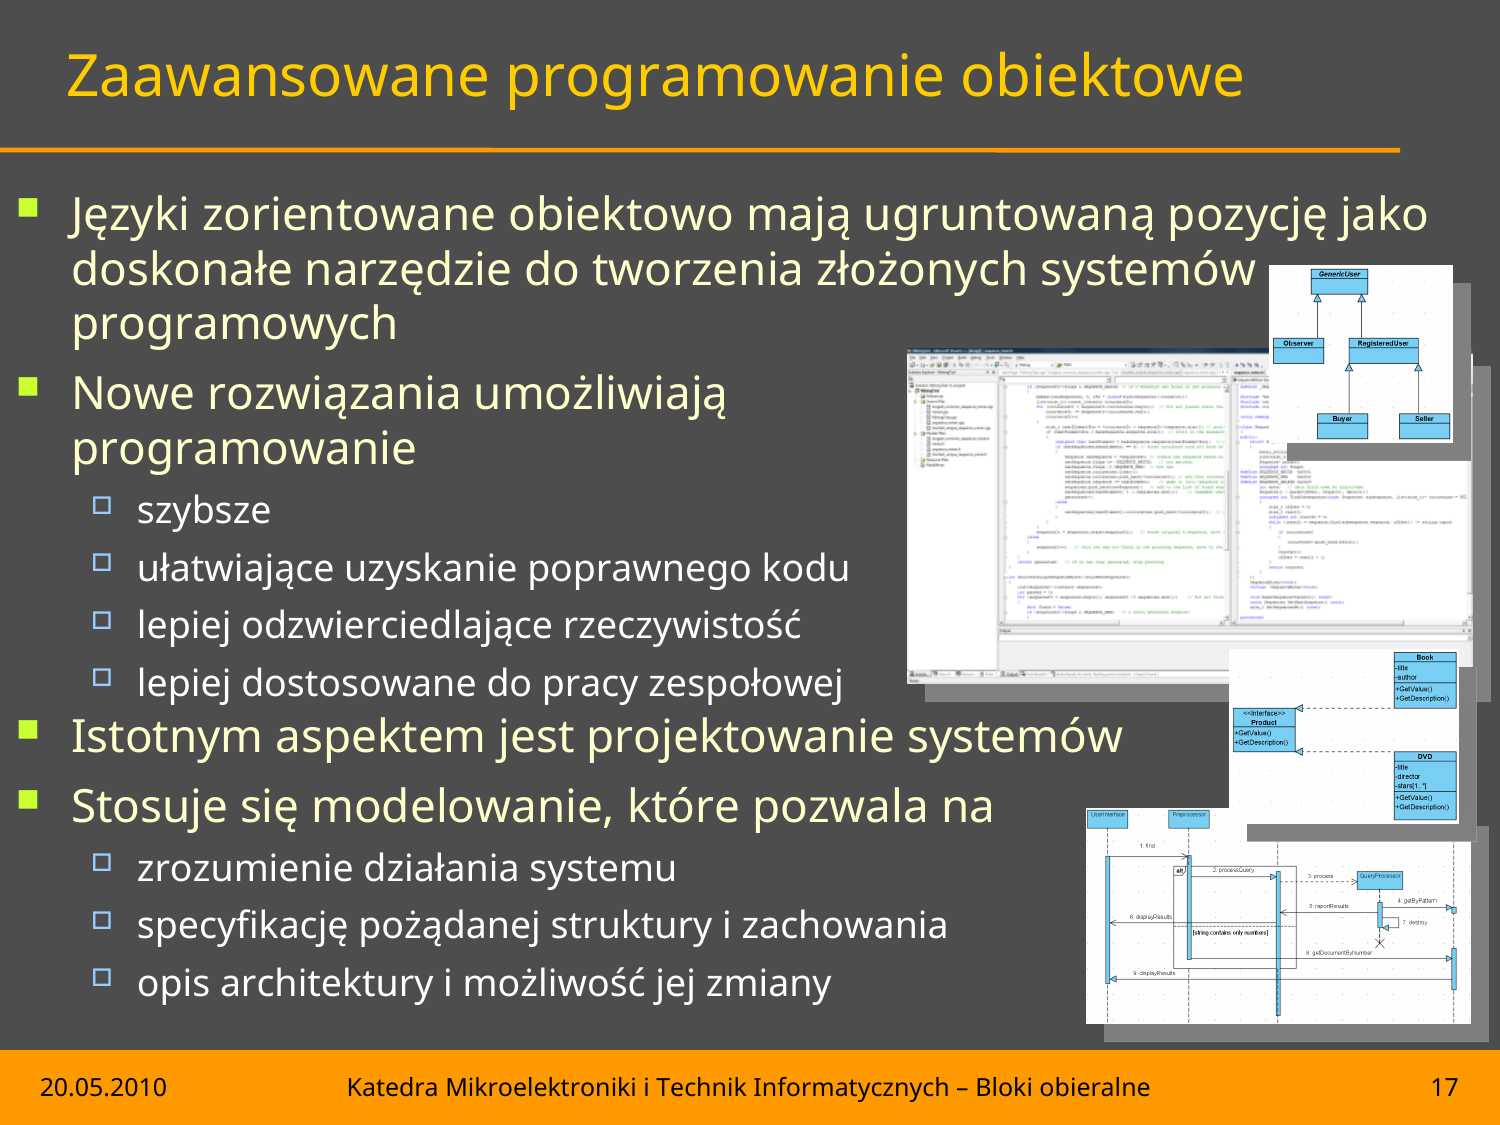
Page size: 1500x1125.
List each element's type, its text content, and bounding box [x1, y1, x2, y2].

picture [907, 265, 1473, 1024]
text_box Języki zorientowane obiektowo mają ugruntowaną pozycję jako doskonałe narzędzie do tworzenia złożonych systemów programowych Nowe rozwiązania umożliwiają programowanie szybsze ułatwiające uzyskanie poprawnego kodu lepiej odzwierciedlające rzeczywistość lepiej dostosowane do pracy zespołowej [1, 176, 1447, 680]
text_box Istotnym aspektem jest projektowanie systemów Stosuje się modelowanie, które pozwala na zrozumienie działania systemu specyfikację pożądanej struktury i zachowania opis architektury i możliwość jej zmiany [1, 699, 1447, 1075]
title Zaawansowane programowanie obiektowe [52, 0, 1469, 148]
